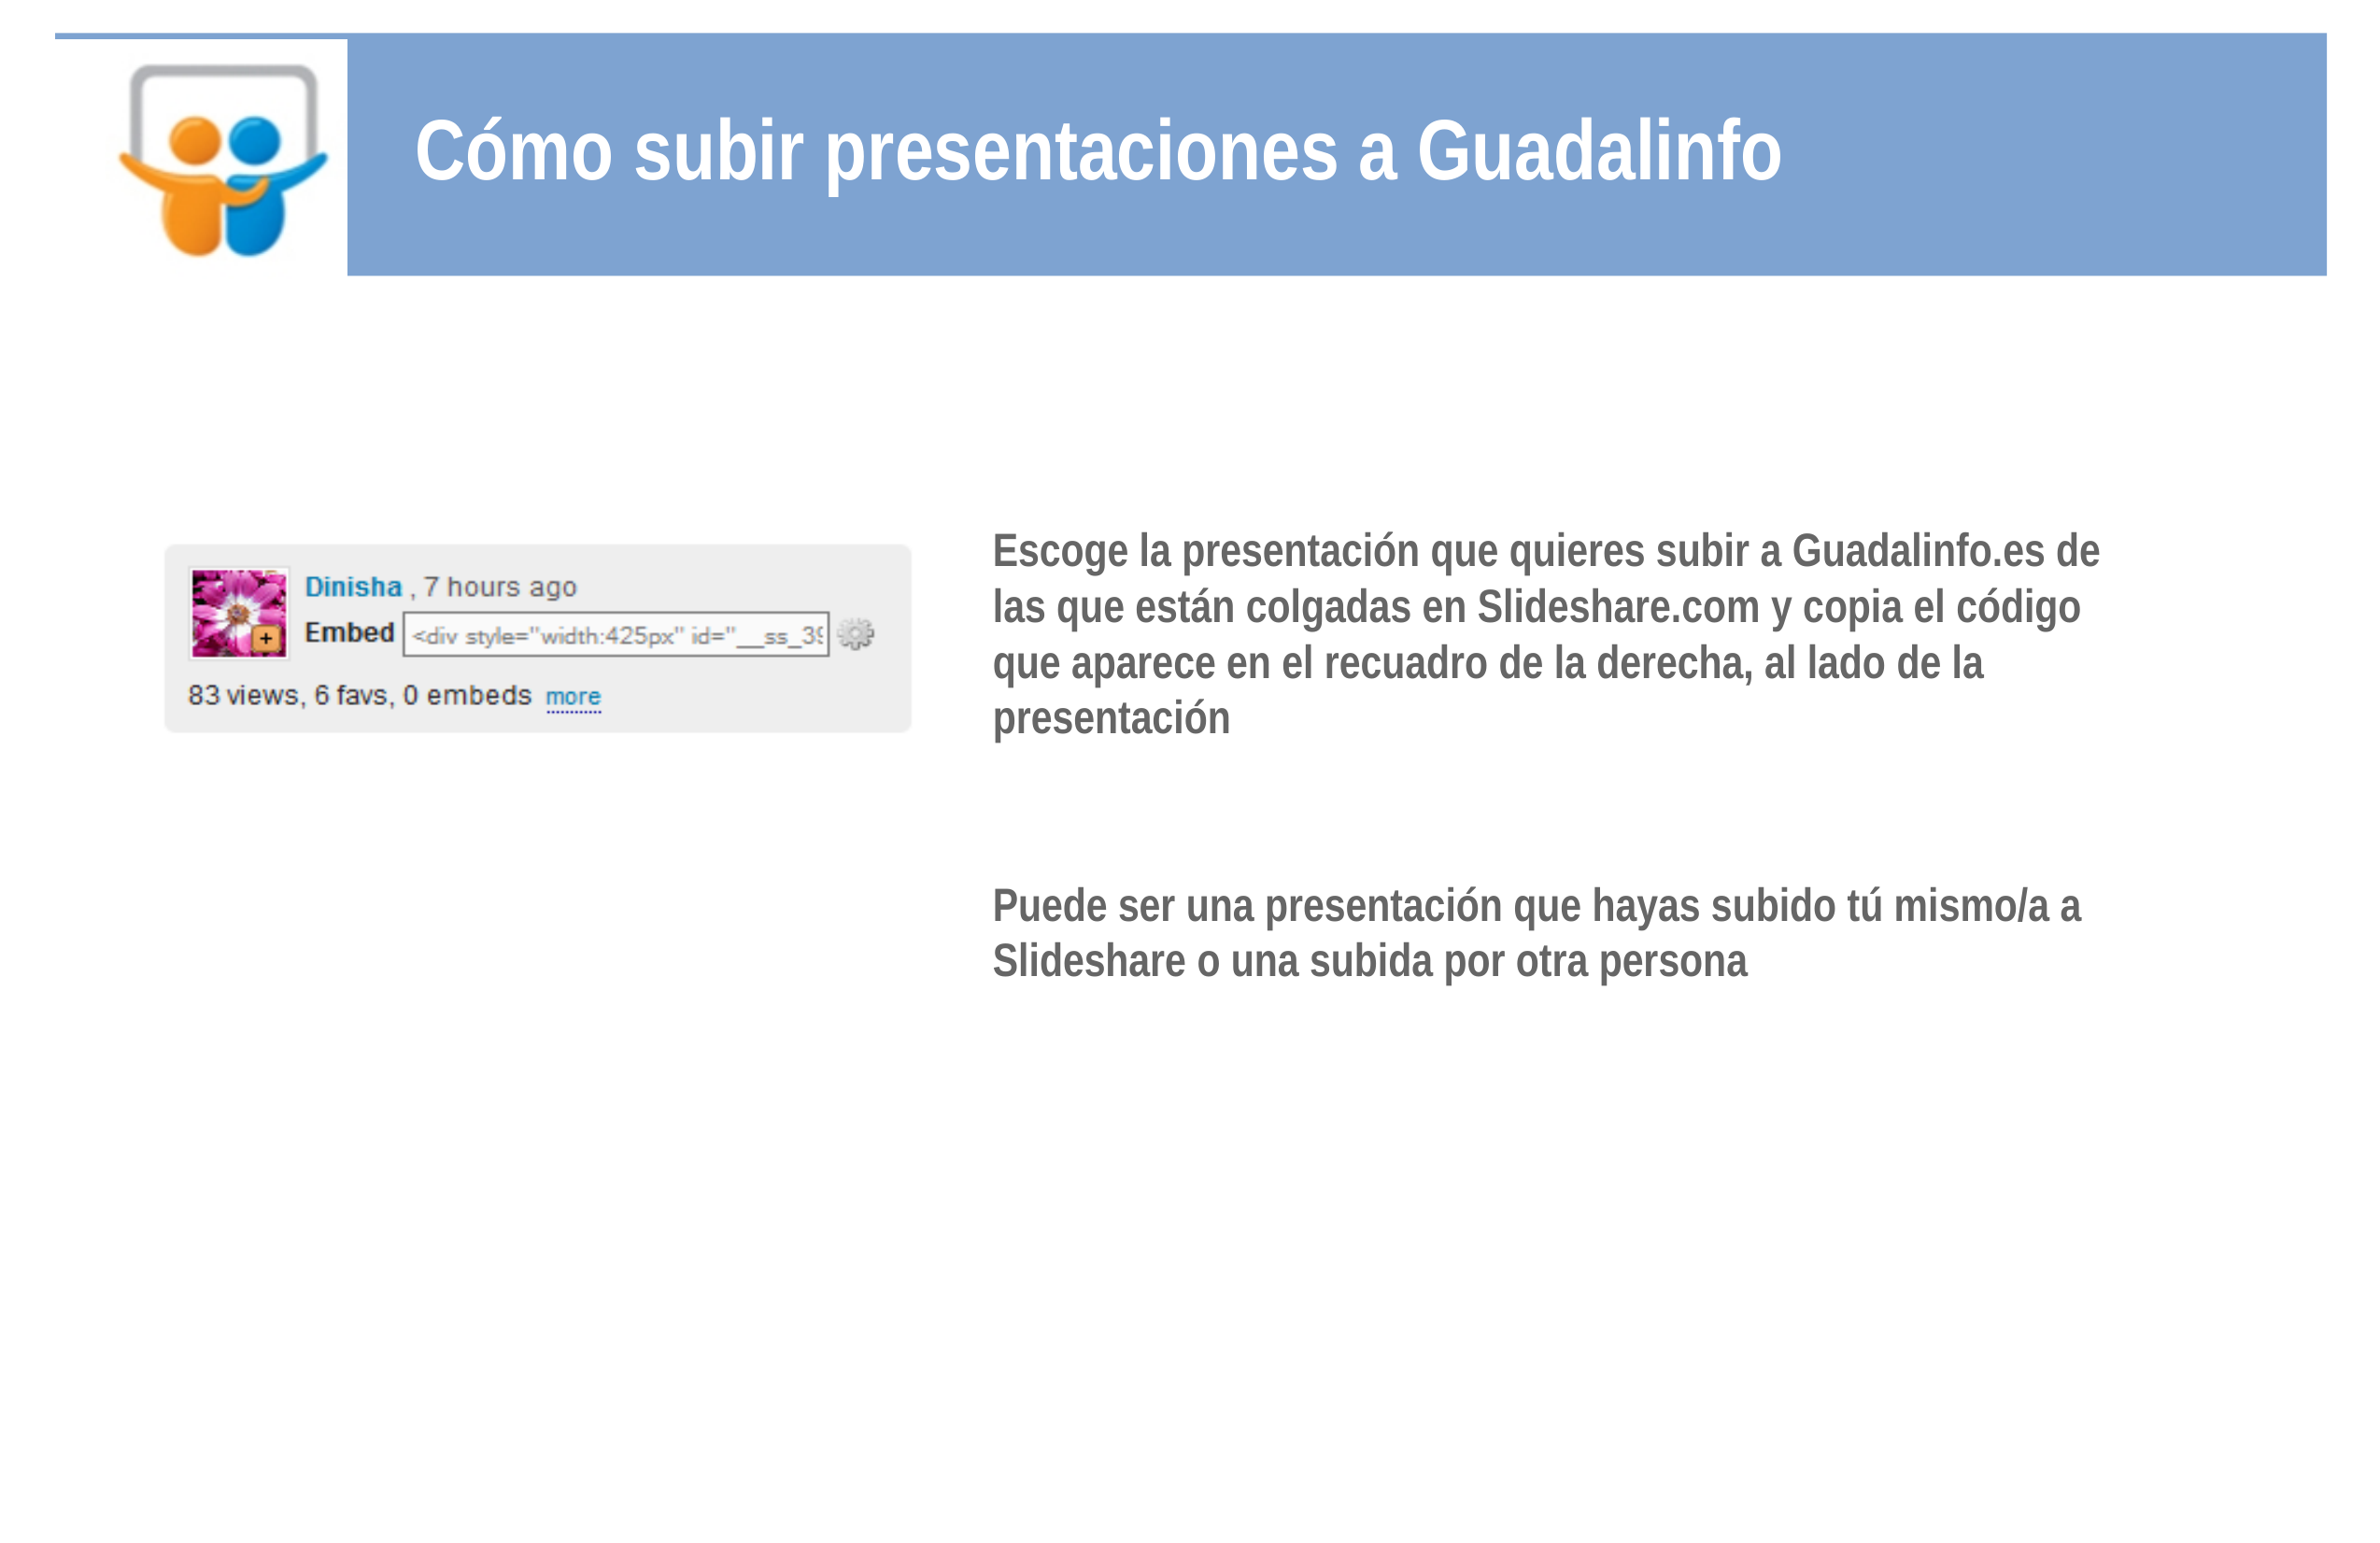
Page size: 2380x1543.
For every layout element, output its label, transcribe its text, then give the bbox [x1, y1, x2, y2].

text_box Escoge la presentación que quieres subir a Guadalinfo.es de las que están colgadas en Slideshare.com y copia el código que aparece en el recuadro de la derecha, al lado de la presentación [992, 524, 2124, 741]
picture [128, 508, 966, 753]
picture [52, 39, 347, 279]
text_box [55, 33, 2328, 276]
text_box Cómo subir presentaciones a Guadalinfo [401, 85, 2097, 221]
text_box Puede ser una presentación que hayas subido tú mismo/a a Slideshare o una subida por otra persona [992, 827, 2124, 1035]
